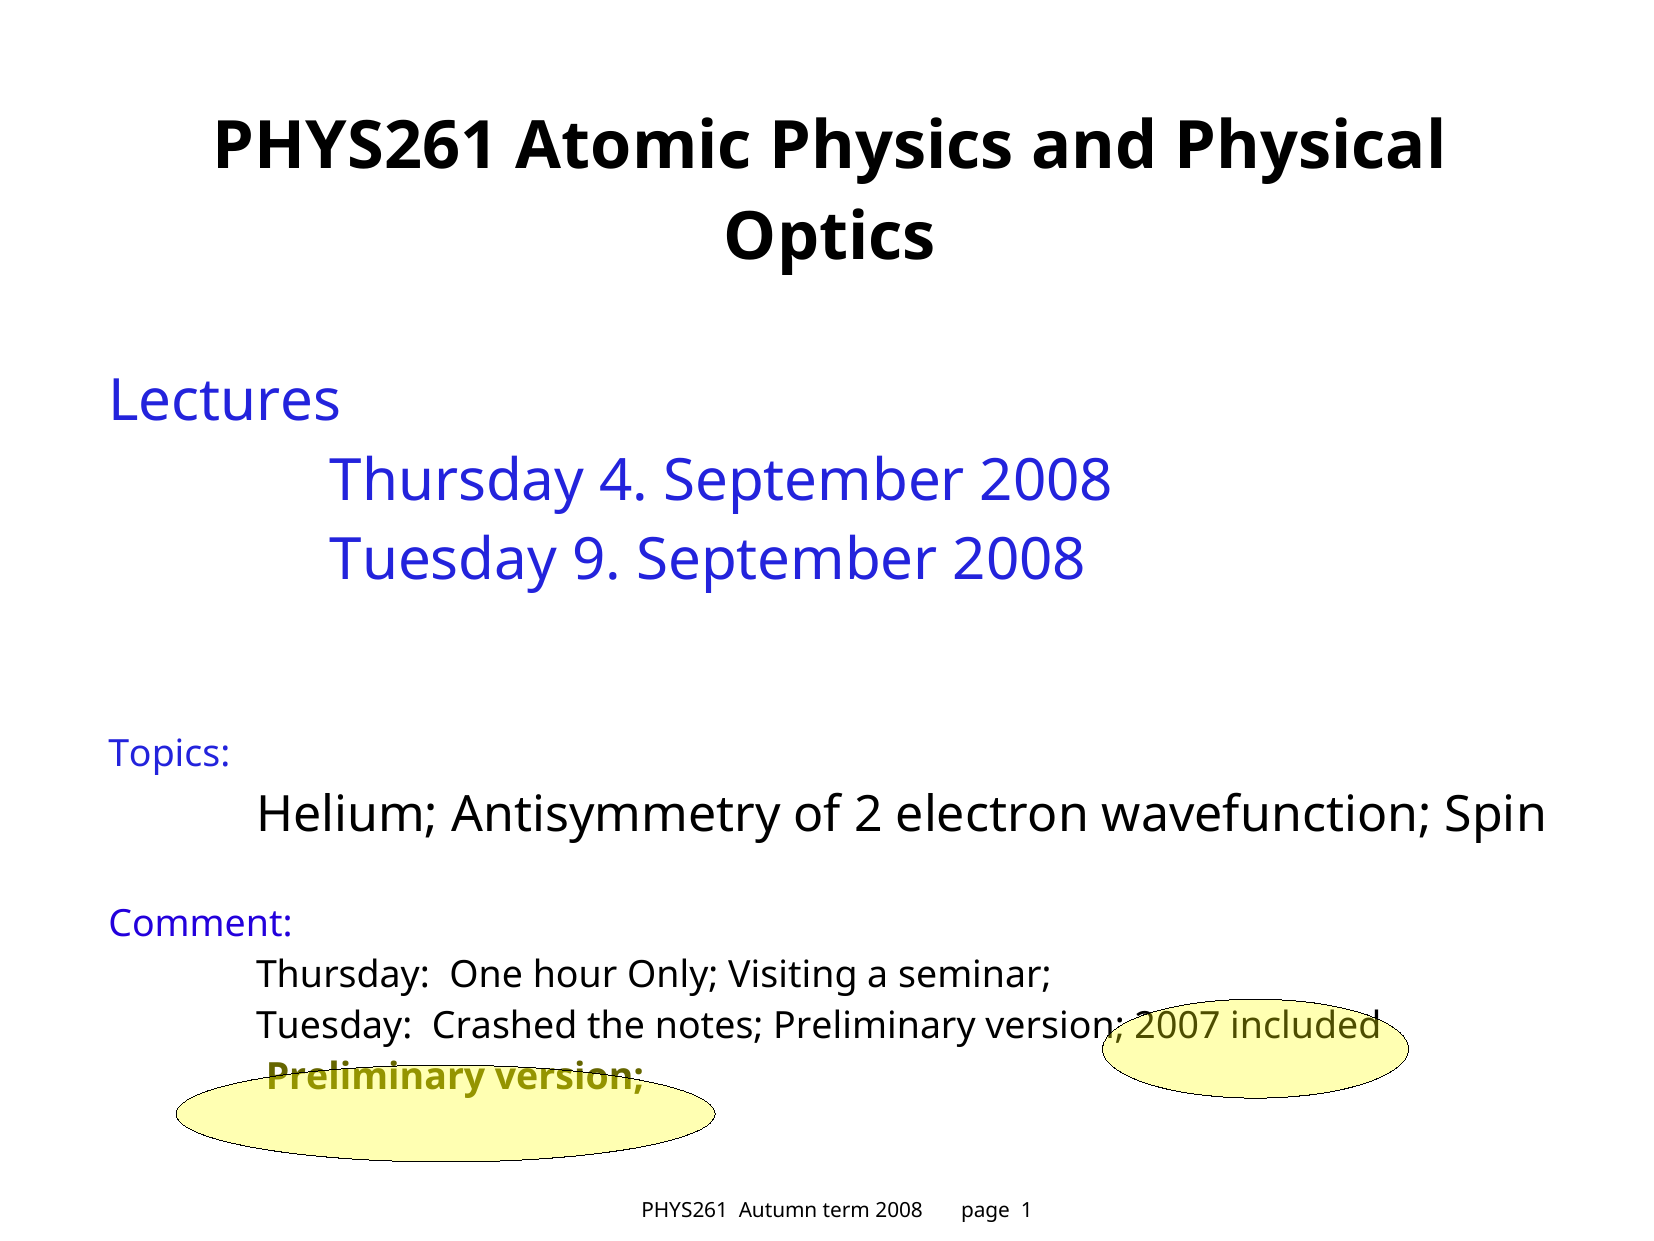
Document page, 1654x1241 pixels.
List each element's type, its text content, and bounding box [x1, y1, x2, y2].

text_box [176, 1065, 716, 1162]
text_box PHYS261 Atomic Physics and Physical Optics Lectures Thursday 4. September 2008 Tuesday 9. September 2008 Topics: Helium; Antisymmetry of 2 electron wavefunction; Spin Comment: Thursday: One hour Only; Visiting a seminar; Tuesday: Crashed the notes; Preliminary version; 2007 included Preliminary version; [93, 90, 1567, 1164]
text_box [1102, 999, 1409, 1099]
